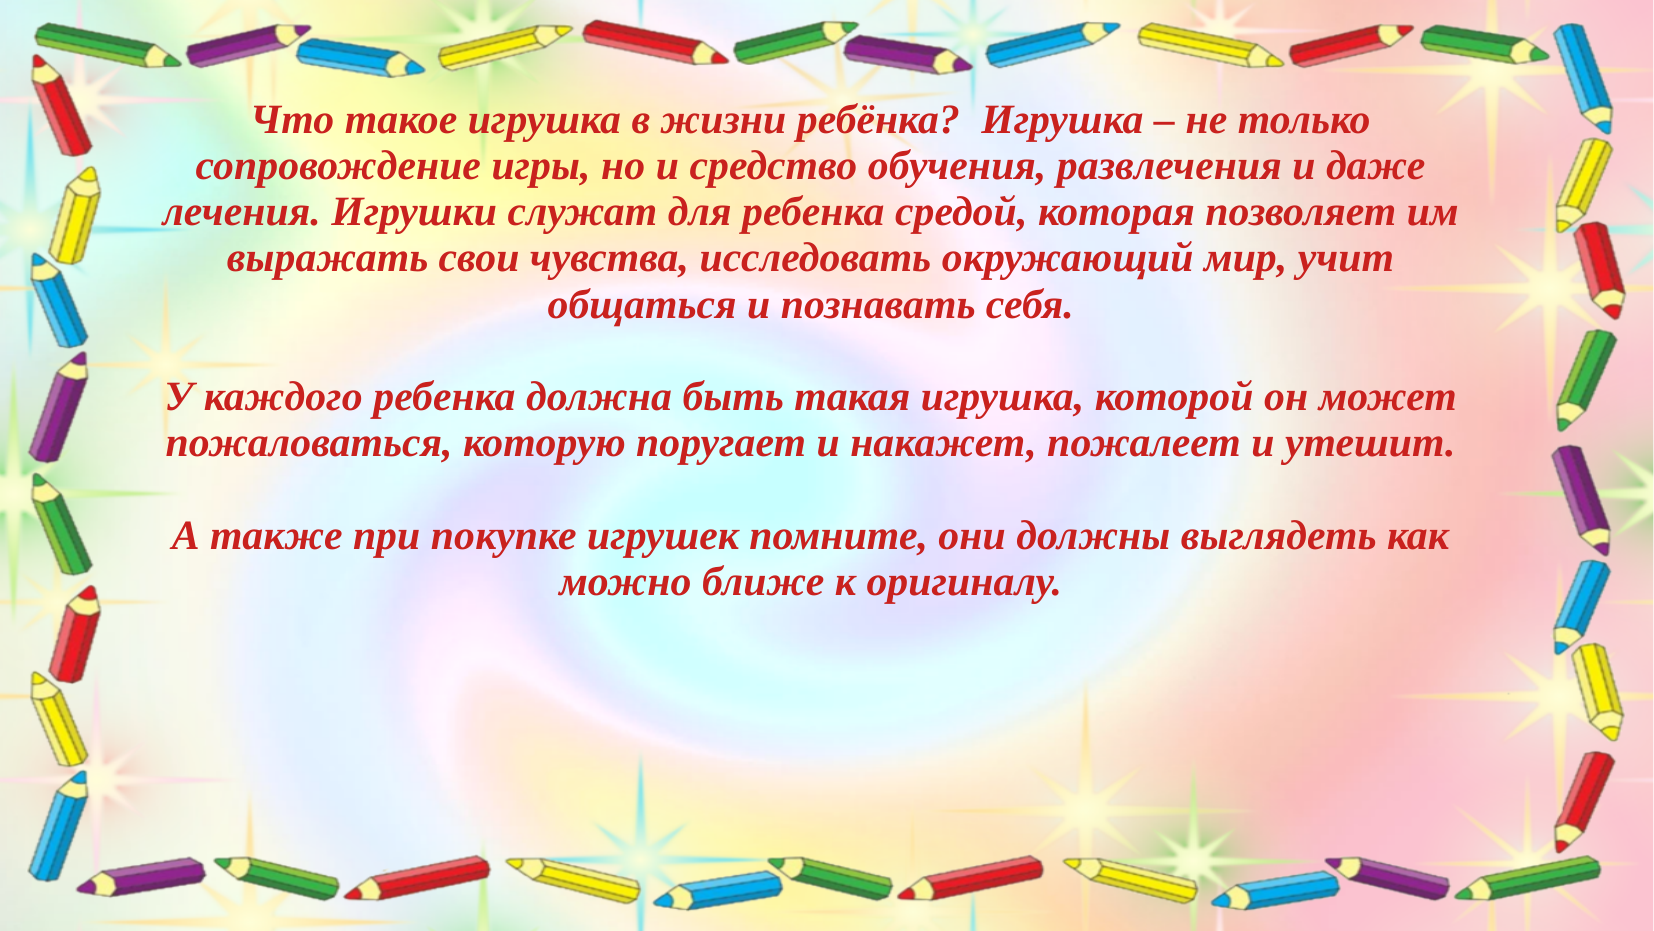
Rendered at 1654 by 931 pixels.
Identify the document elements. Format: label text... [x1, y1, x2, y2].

text_box Что такое игрушка в жизни ребёнка? Игрушка – не только сопровождение игры, но и средство обучения, развлечения и даже лечения. Игрушки служат для ребенка средой, которая позволяет им выражать свои чувства, исследовать окружающий мир, учит общаться и познавать себя. У каждого ребенка должна быть такая игрушка, которой он может пожаловаться, которую поругает и накажет, пожалеет и утешит. А также при покупке игрушек помните, они должны выглядеть как можно ближе к оригиналу. [147, 88, 1506, 680]
picture [0, 0, 1654, 931]
